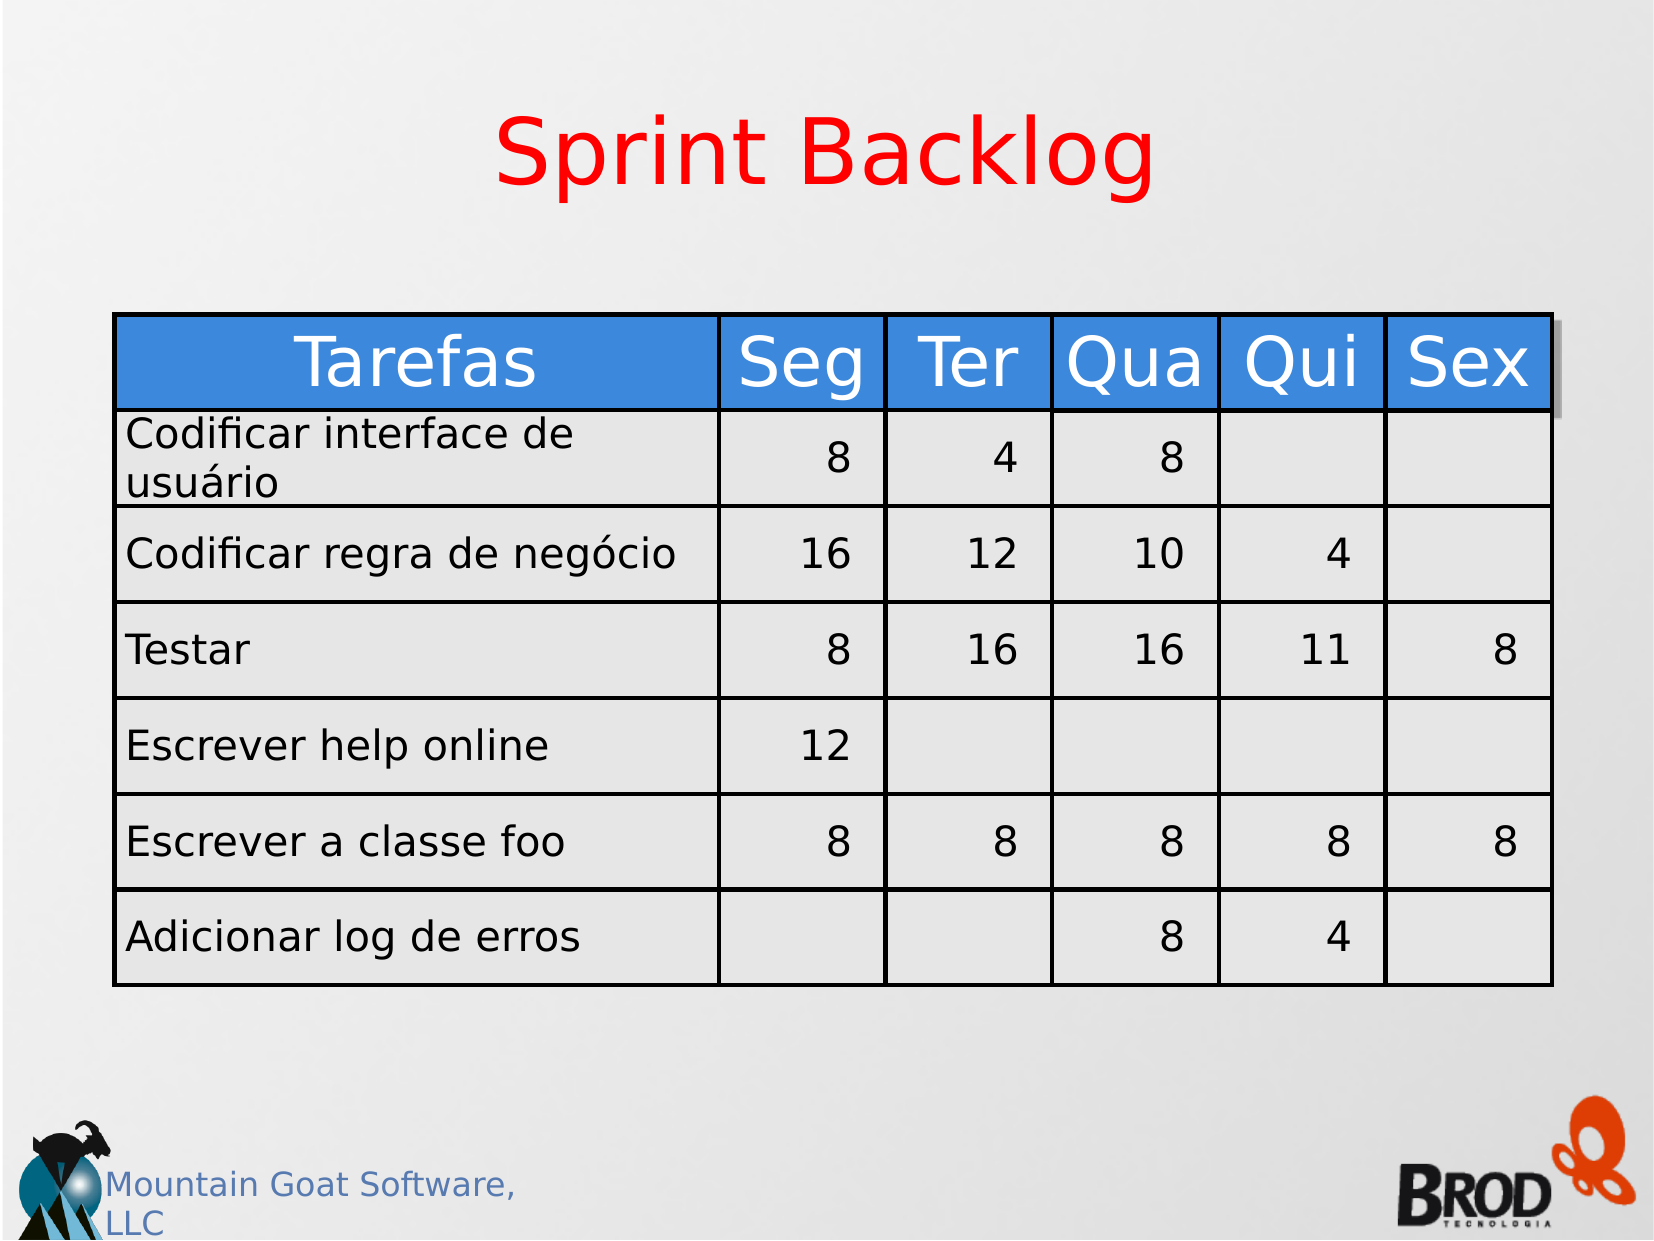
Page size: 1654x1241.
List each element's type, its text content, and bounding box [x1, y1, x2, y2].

text_box [1219, 410, 1553, 602]
text_box [718, 889, 1052, 986]
text_box 8 [1052, 793, 1219, 889]
text_box 16 [718, 506, 885, 602]
text_box Tarefas [114, 314, 718, 410]
text_box Ter [885, 314, 1052, 410]
text_box Escrever a classe foo [114, 793, 718, 889]
text_box 11 [1219, 602, 1385, 697]
text_box Sex [1385, 314, 1553, 410]
text_box 4 [885, 410, 1052, 506]
picture [2, 0, 1654, 1241]
text_box Adicionar log de erros [114, 889, 718, 986]
text_box 12 [718, 697, 885, 793]
text_box 4 [1219, 506, 1385, 602]
text_box 8 [1385, 793, 1553, 889]
text_box Escrever help online [114, 697, 718, 793]
text_box 8 [1219, 793, 1385, 889]
title Sprint Backlog [82, 49, 1571, 257]
text_box 8 [1052, 410, 1219, 506]
text_box Qui [1218, 314, 1385, 410]
text_box 8 [718, 410, 885, 506]
text_box 12 [885, 506, 1052, 602]
text_box Seg [718, 314, 885, 410]
text_box 8 [718, 602, 885, 697]
text_box 8 [885, 793, 1052, 889]
text_box [1385, 889, 1553, 986]
text_box Codificar interface de usuário [114, 410, 718, 506]
text_box 4 [1219, 889, 1385, 986]
text_box [885, 697, 1553, 793]
text_box Qua [1052, 314, 1218, 410]
text_box 8 [1385, 602, 1553, 697]
text_box 16 [885, 602, 1052, 697]
text_box Codificar regra de negócio [114, 506, 718, 602]
text_box 16 [1052, 602, 1219, 697]
text_box 10 [1052, 506, 1219, 602]
text_box 8 [718, 793, 885, 889]
text_box 8 [1052, 889, 1219, 986]
text_box Testar [114, 602, 718, 697]
